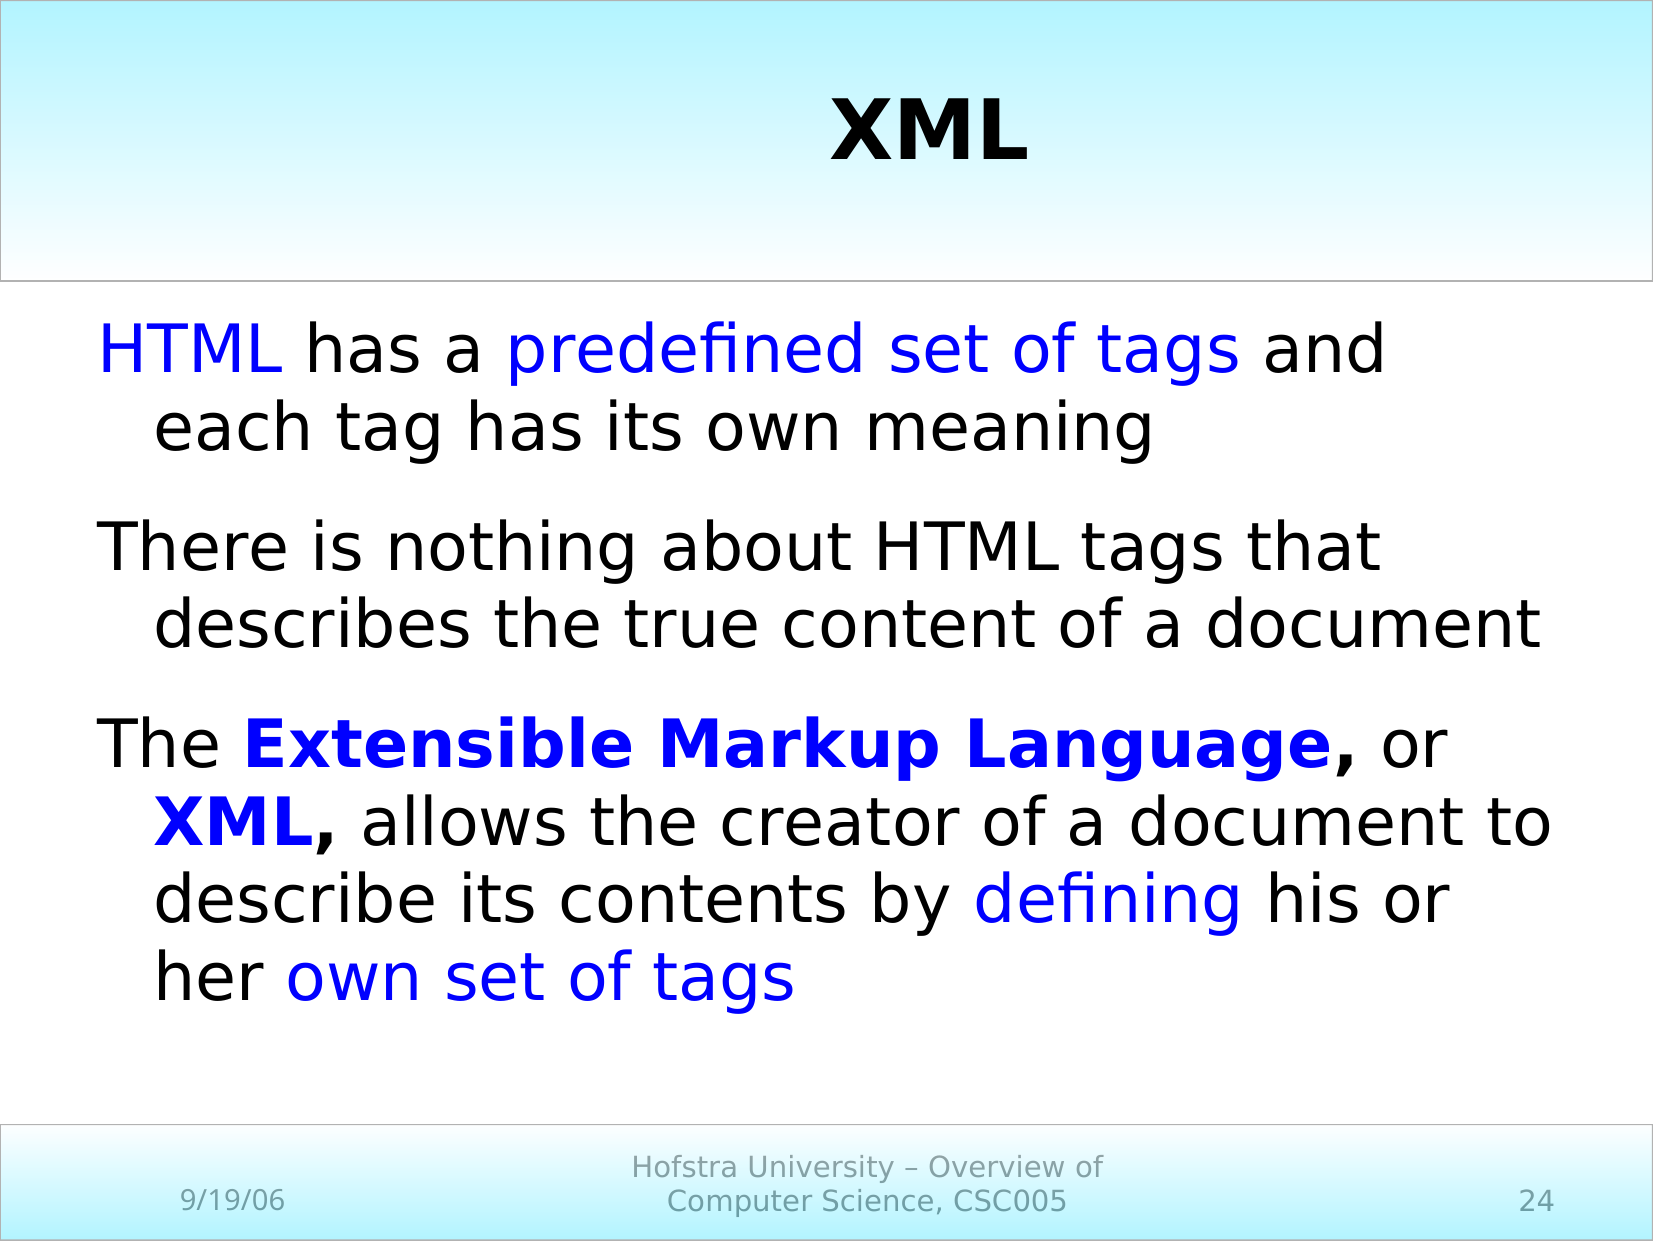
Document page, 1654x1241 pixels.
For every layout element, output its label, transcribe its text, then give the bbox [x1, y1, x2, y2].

list HTML has a predefined set of tags and each tag has its own meaning There is nothing about HTML tags that describes the true content of a document The Extensible Markup Language, or XML, allows the creator of a document to describe its contents by defining his or her own set of tags [82, 303, 1571, 1206]
title XML [247, 27, 1612, 235]
